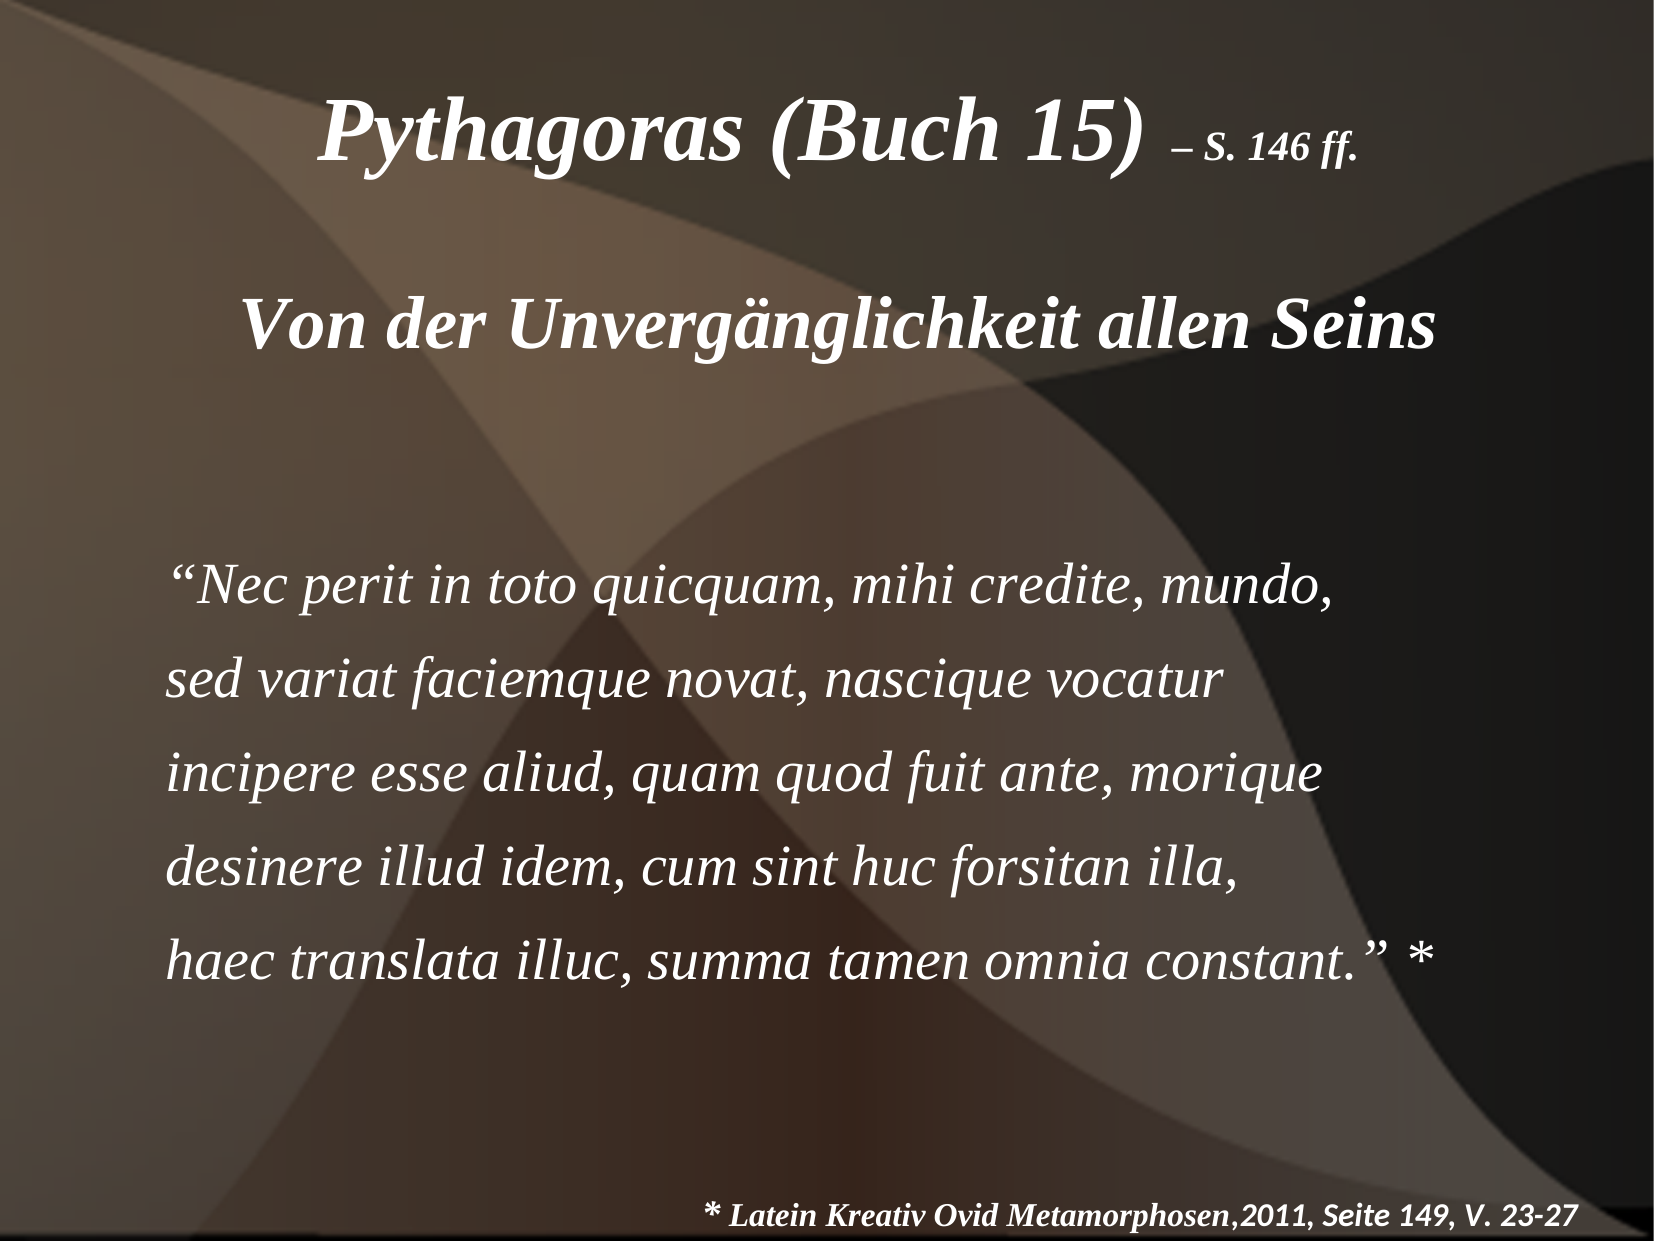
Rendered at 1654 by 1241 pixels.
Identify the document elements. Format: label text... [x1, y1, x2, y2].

title * Latein Kreativ Ovid Metamorphosen,2011, Seite 149, V. 23-27 [614, 1181, 1654, 1241]
picture [0, 0, 1654, 1241]
list “Nec perit in toto quicquam, mihi credite, mundo, sed variat faciemque novat, nascique vocatur incipere esse aliud, quam quod fuit ante, morique desinere illud idem, cum sint huc forsitan illa, haec translata illuc, summa tamen omnia constant.” * [94, 457, 1583, 1241]
title Pythagoras (Buch 15) – S. 146 ff. Von der Unvergänglichkeit allen Seins [94, 78, 1583, 365]
